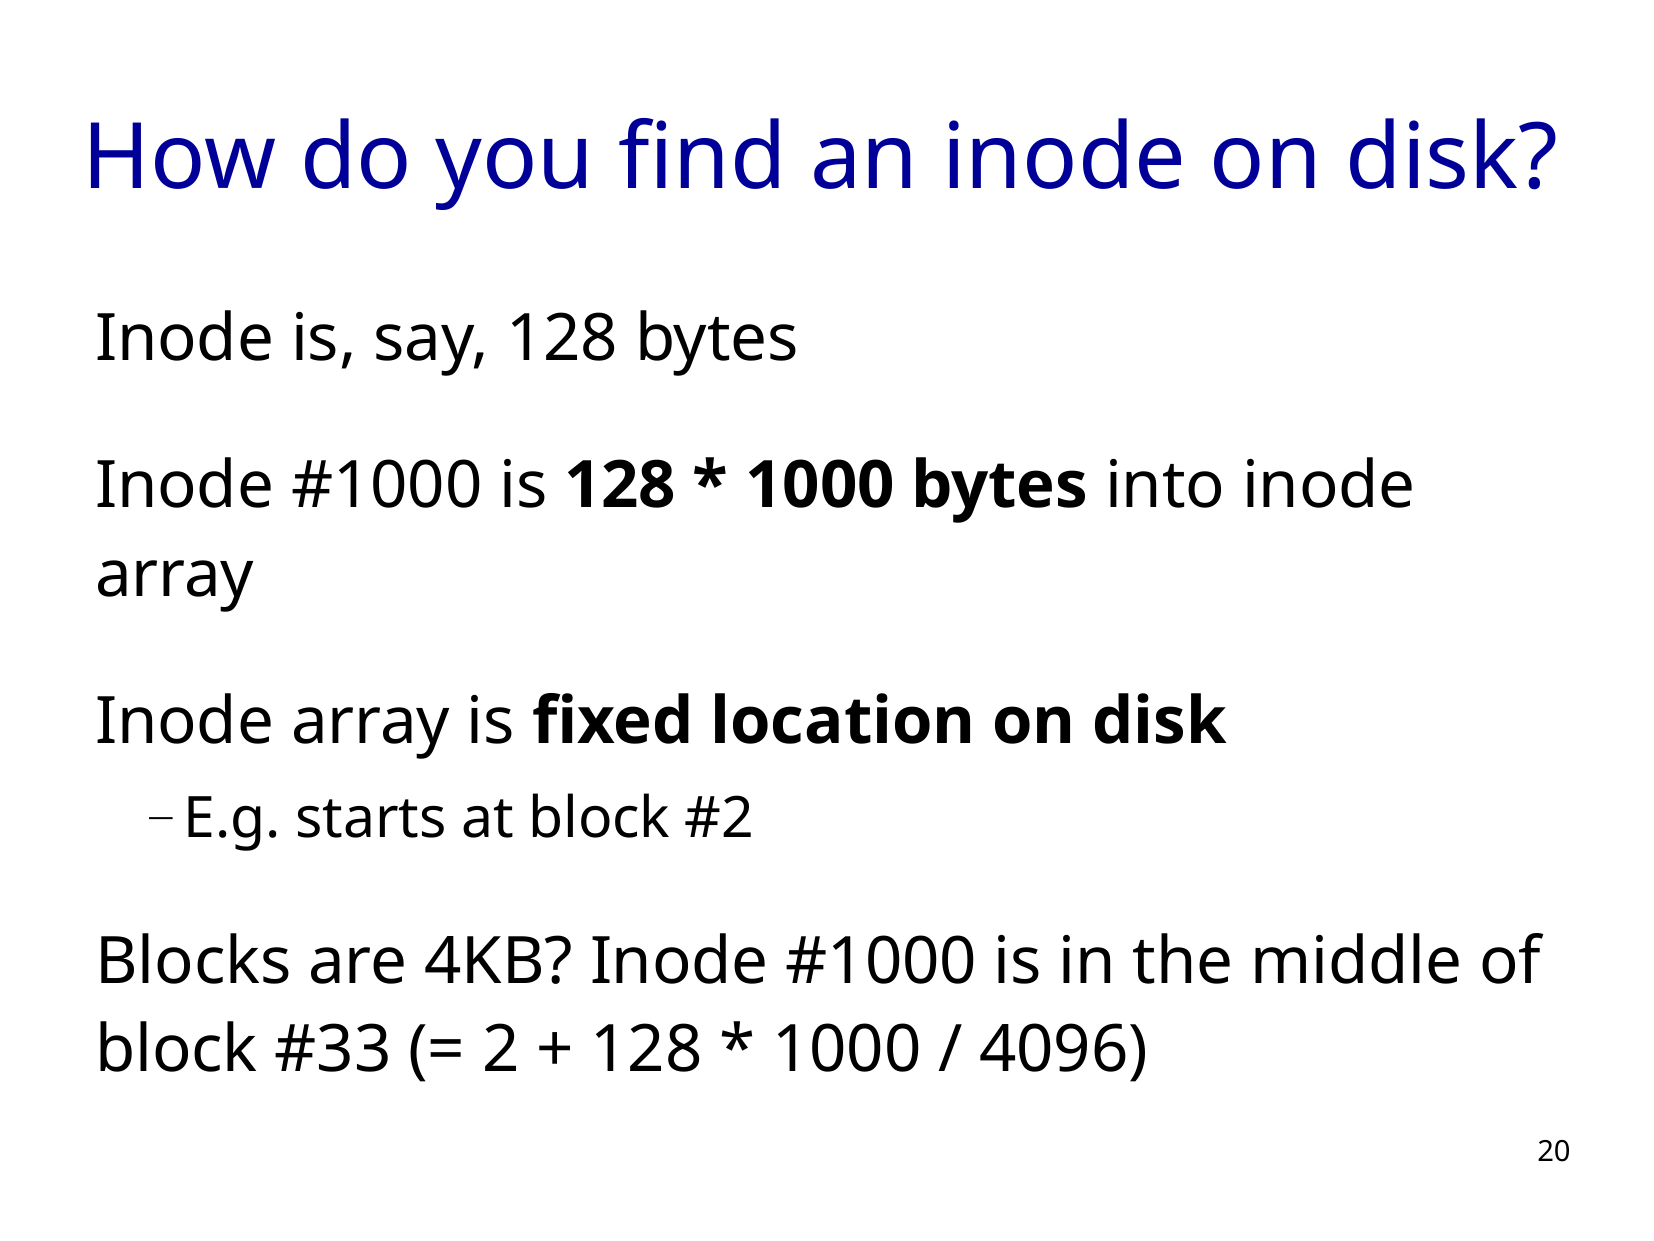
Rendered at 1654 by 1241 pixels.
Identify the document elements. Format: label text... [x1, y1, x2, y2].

title How do you find an inode on disk? [82, 49, 1571, 257]
list Inode is, say, 128 bytes Inode #1000 is 128 * 1000 bytes into inode array Inode array is fixed location on disk E.g. starts at block #2 Blocks are 4KB? Inode #1000 is in the middle of block #33 (= 2 + 128 * 1000 / 4096) [60, 290, 1546, 1096]
